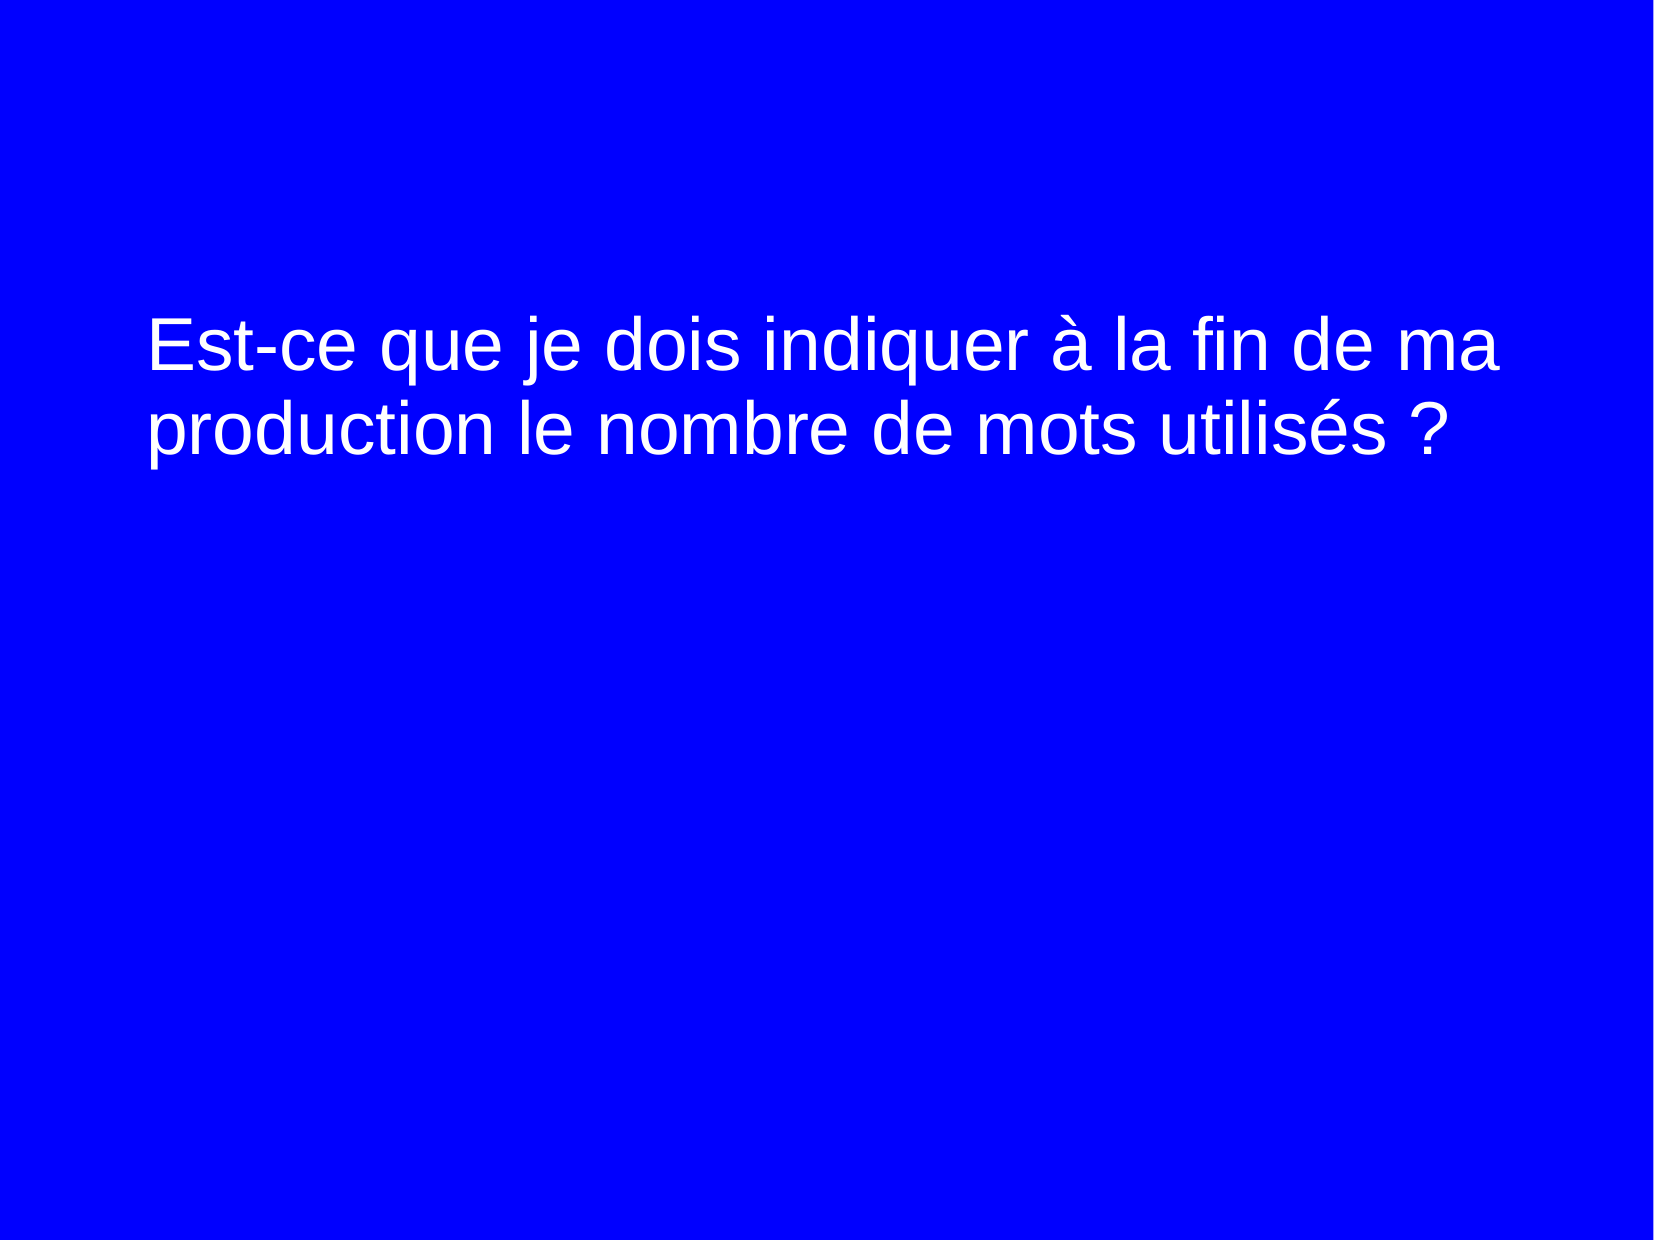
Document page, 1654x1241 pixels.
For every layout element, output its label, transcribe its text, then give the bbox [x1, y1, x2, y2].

text_box Est-ce que je dois indiquer à la fin de ma production le nombre de mots utilisés ? [131, 295, 1565, 479]
